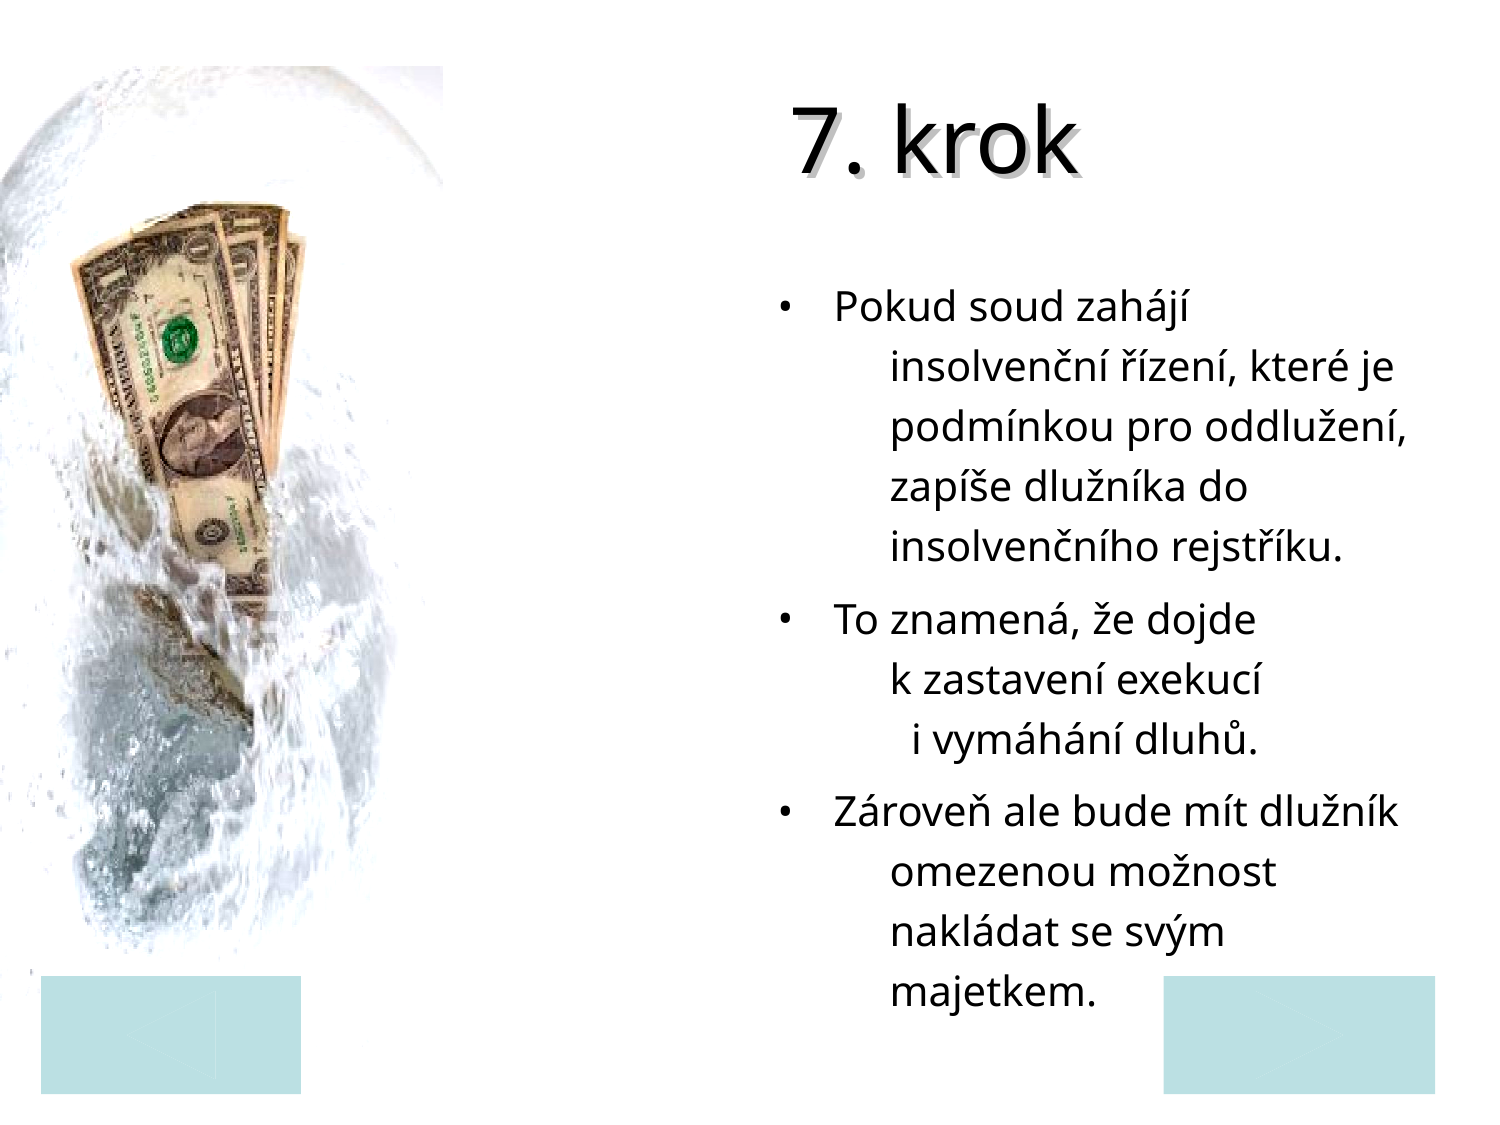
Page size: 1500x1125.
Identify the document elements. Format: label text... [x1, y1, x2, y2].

text_box 7. krok [442, 42, 1427, 231]
picture [0, 66, 443, 1047]
text_box Pokud soud zahájí insolvenční řízení, které je podmínkou pro oddlužení, zapíše dlužníka do insolvenčního rejstříku. To znamená, že dojde k zastavení exekucí i vymáhání dluhů. Zároveň ale bude mít dlužník omezenou možnost nakládat se svým majetkem. [762, 262, 1426, 1005]
text_box [41, 976, 301, 1095]
text_box [1163, 976, 1436, 1095]
